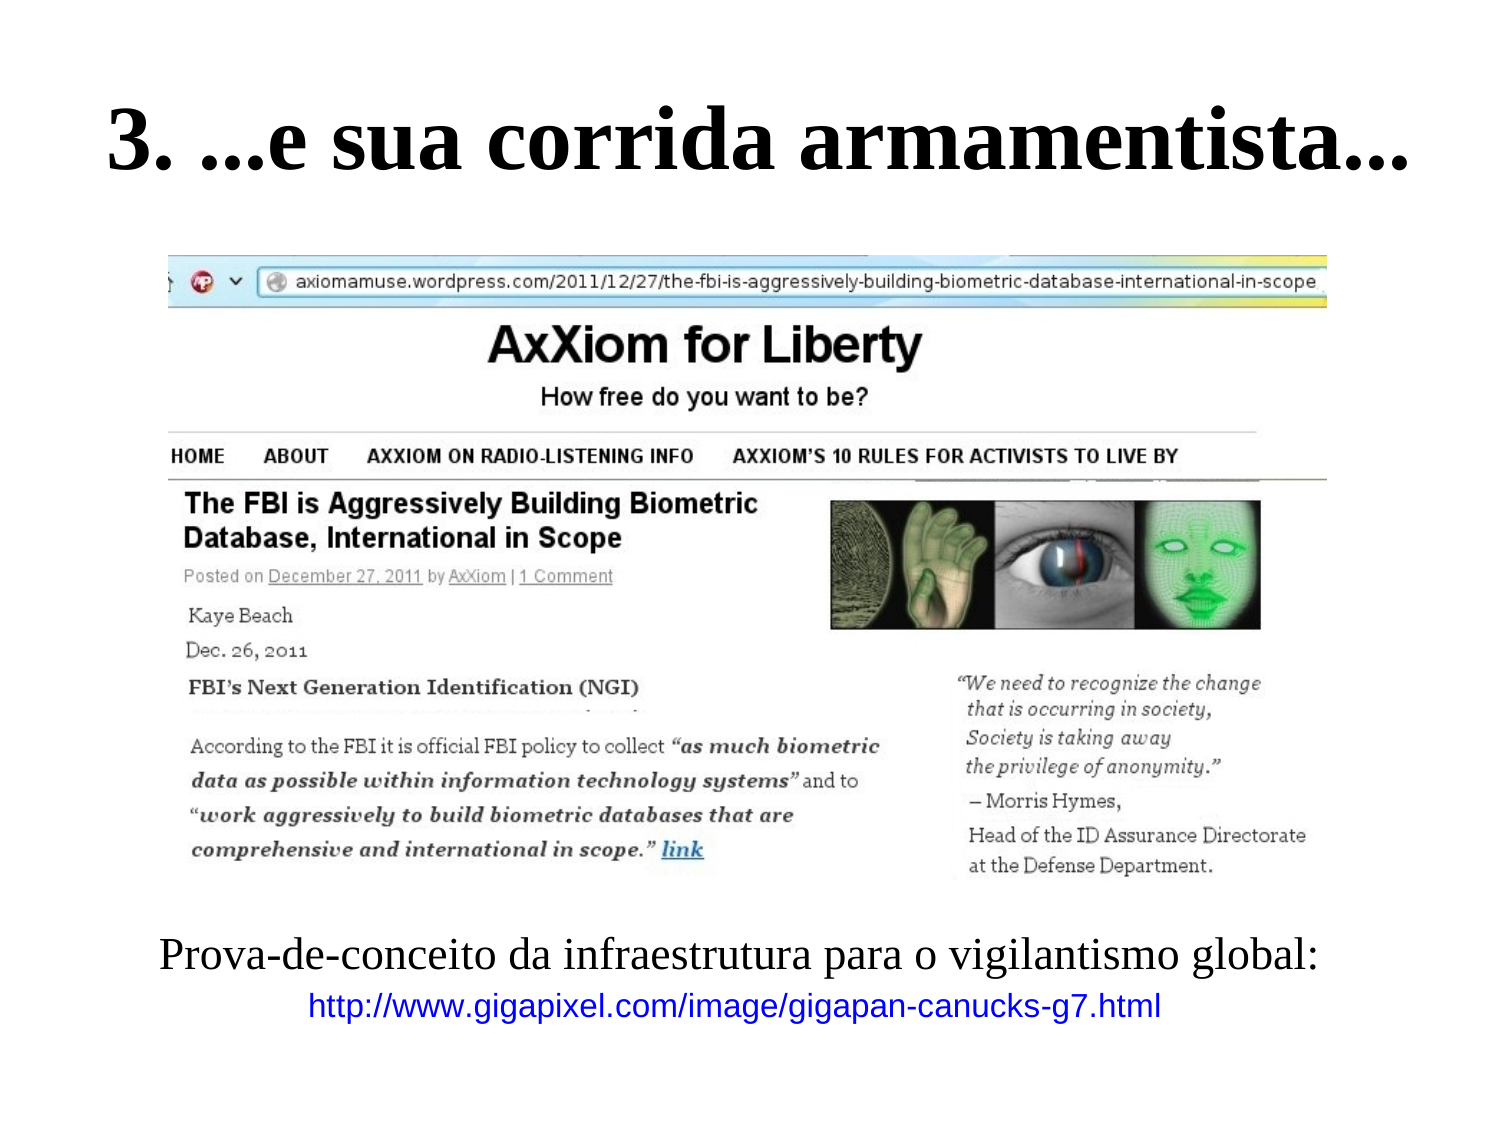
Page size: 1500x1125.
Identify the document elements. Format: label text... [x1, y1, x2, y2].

title 3. ...e sua corrida armamentista... [81, 63, 1438, 214]
picture [168, 255, 1327, 884]
text_box Prova-de-conceito da infraestrutura para o vigilantismo global: http://www.gigapixel.com/image/gigapan-canucks-g7.html [158, 918, 1322, 1025]
